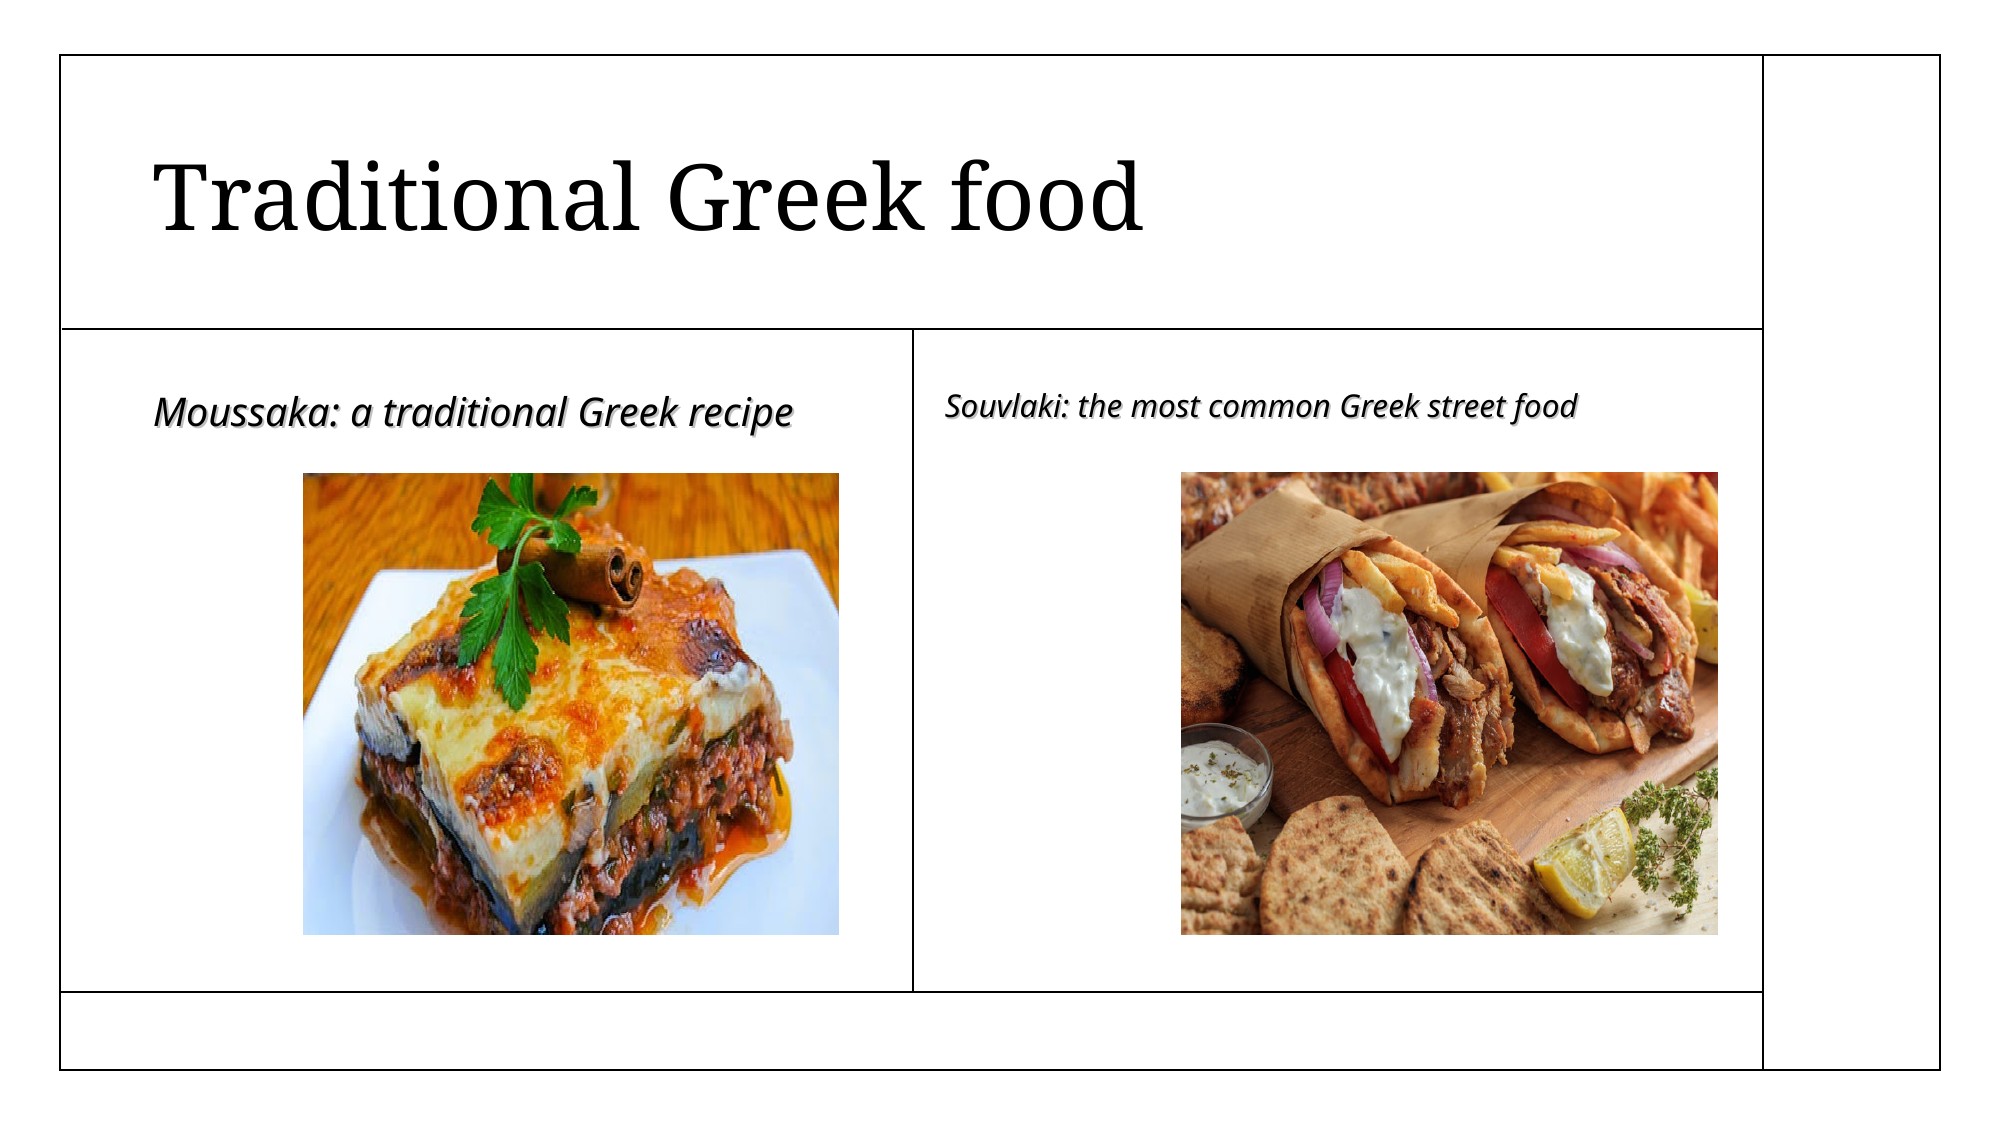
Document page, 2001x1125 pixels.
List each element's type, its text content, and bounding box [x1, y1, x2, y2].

list Moussaka: a traditional Greek recipe [138, 346, 867, 461]
picture [1181, 472, 1718, 936]
list Souvlaki: the most common Greek street food [929, 347, 1593, 453]
title Traditional Greek food [138, 91, 1687, 309]
picture [303, 473, 839, 936]
